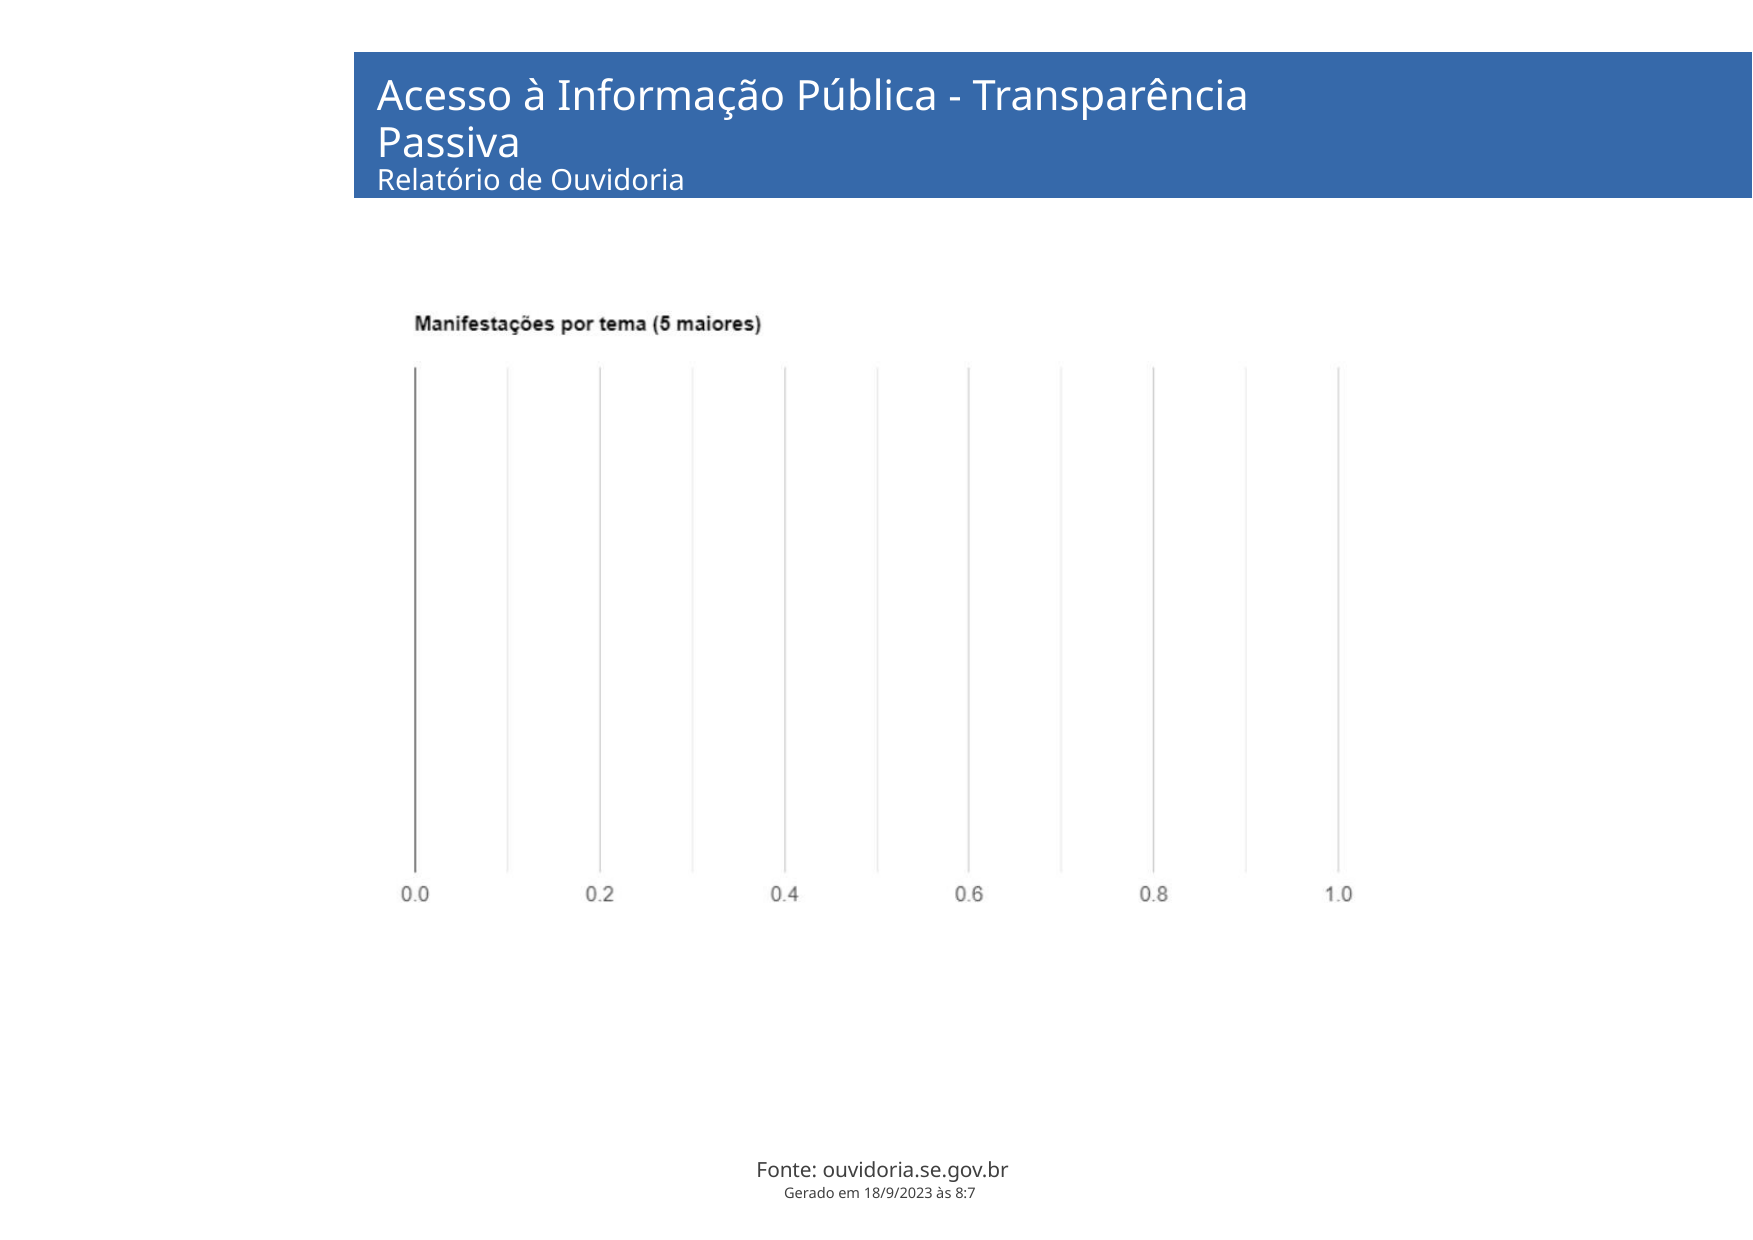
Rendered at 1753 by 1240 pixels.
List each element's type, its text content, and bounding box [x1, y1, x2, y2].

text_box Acesso à Informação Pública - Transparência Passiva Relatório de Ouvidoria SETUR - Agosto a Agosto de 2023 [376, 72, 1403, 228]
text_box Fonte: ouvidoria.se.gov.br [756, 1158, 1023, 1182]
text_box [354, 52, 1752, 198]
text_box Gerado em 18/9/2023 às 8:7 [784, 1184, 995, 1202]
text_box [155, 211, 1599, 1028]
